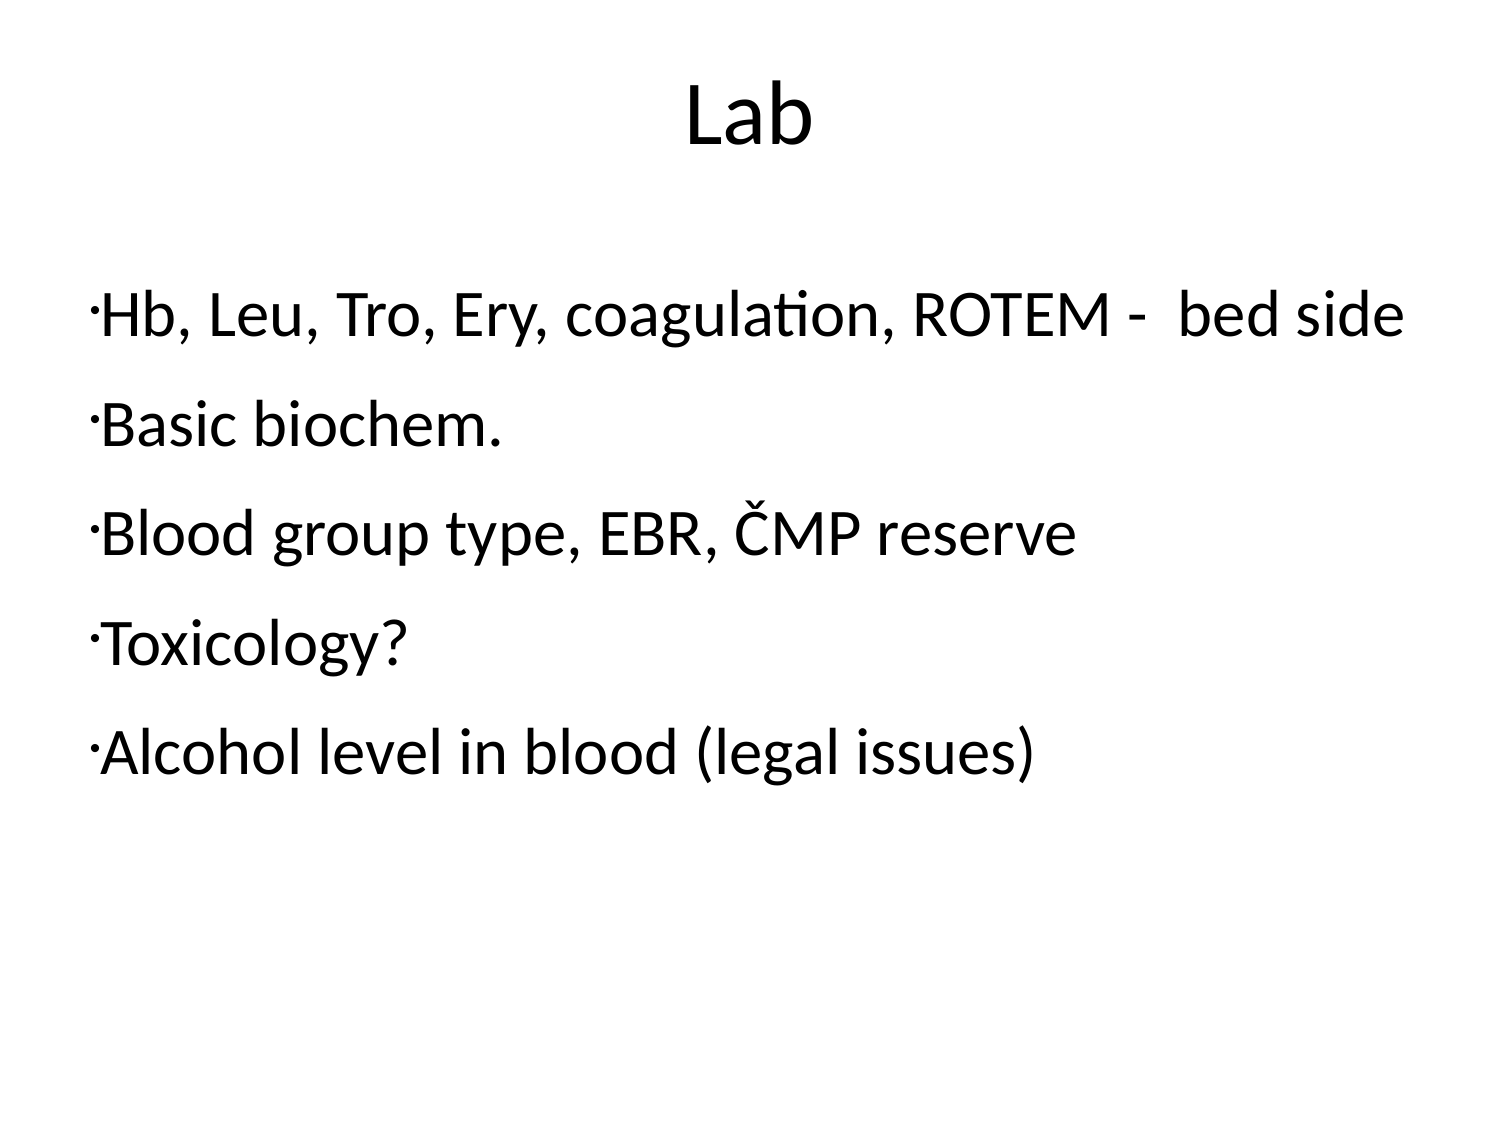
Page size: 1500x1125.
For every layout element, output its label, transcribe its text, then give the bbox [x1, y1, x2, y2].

list Hb, Leu, Tro, Ery, coagulation, ROTEM - bed side Basic biochem. Blood group type, EBR, ČMP reserve Toxicology? Alcohol level in blood (legal issues) [75, 262, 1425, 1005]
title Lab [75, 45, 1425, 233]
